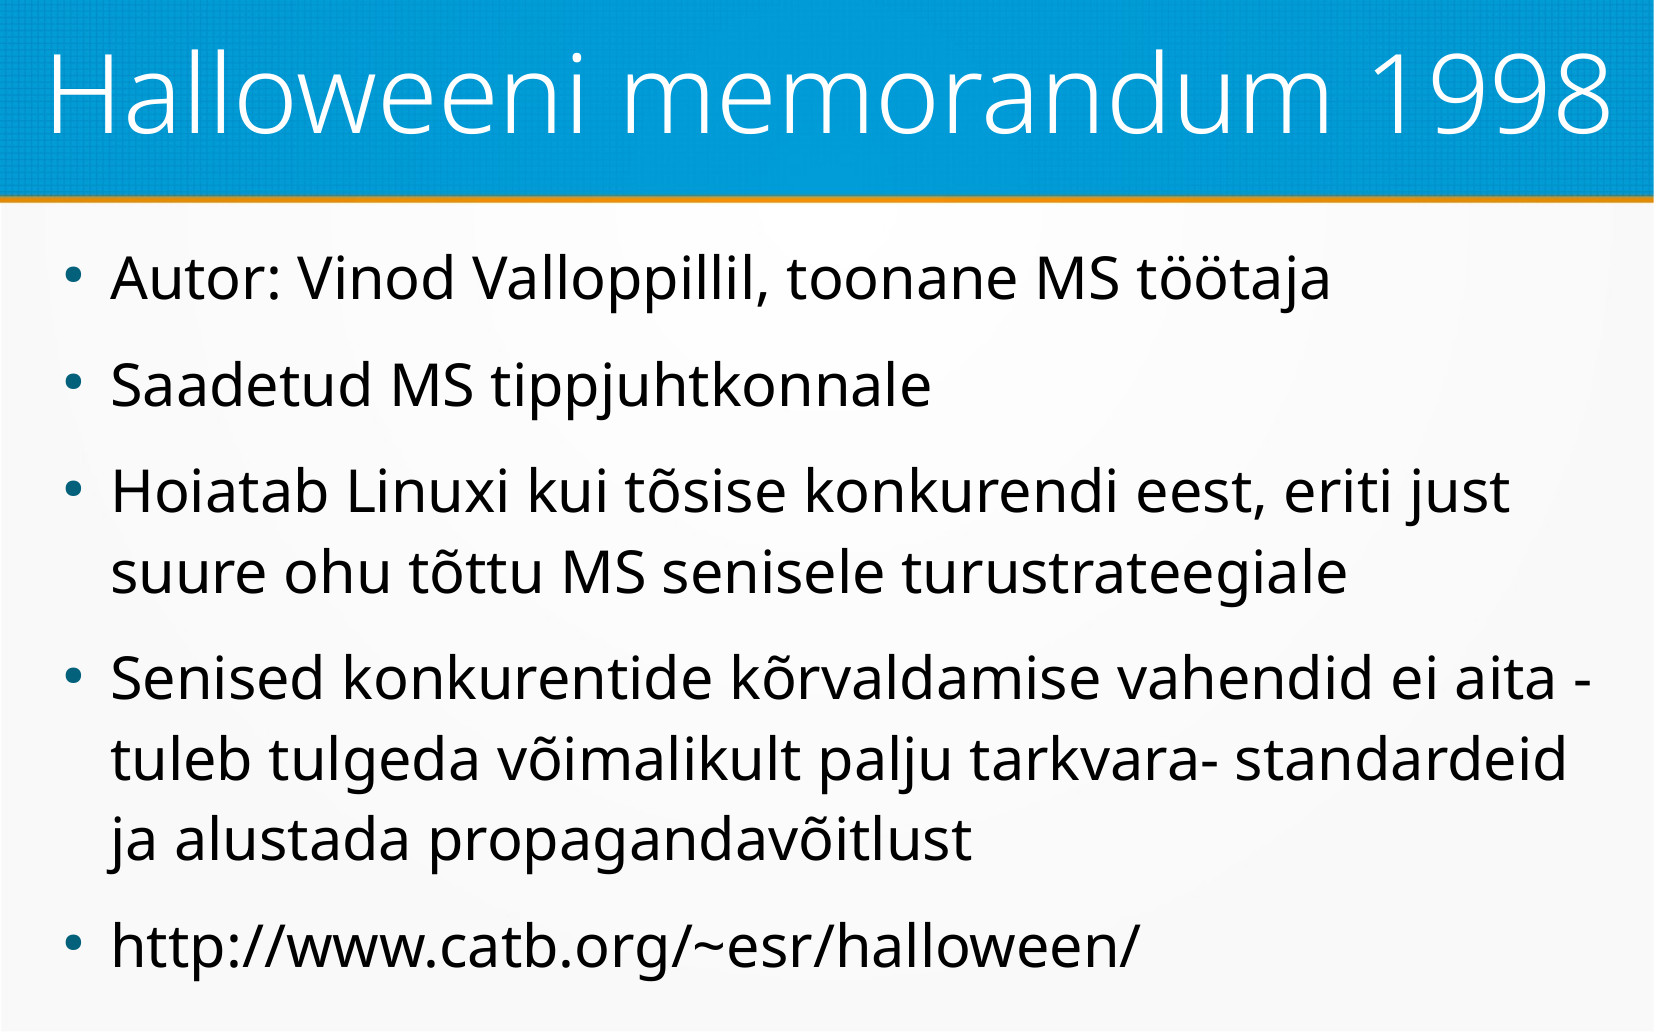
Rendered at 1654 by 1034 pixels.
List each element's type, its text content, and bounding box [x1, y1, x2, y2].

picture [0, 195, 1654, 1034]
title Halloweeni memorandum 1998 [43, 0, 1619, 166]
list Autor: Vinod Valloppillil, toonane MS töötaja Saadetud MS tippjuhtkonnale Hoiatab Linuxi kui tõsise konkurendi eest, eriti just suure ohu tõttu MS senisele turustrateegiale Senised konkurentide kõrvaldamise vahendid ei aita - tuleb tulgeda võimalikult palju tarkvara- standardeid ja alustada propagandavõitlust http://www.catb.org/~esr/halloween/ [47, 236, 1607, 1002]
